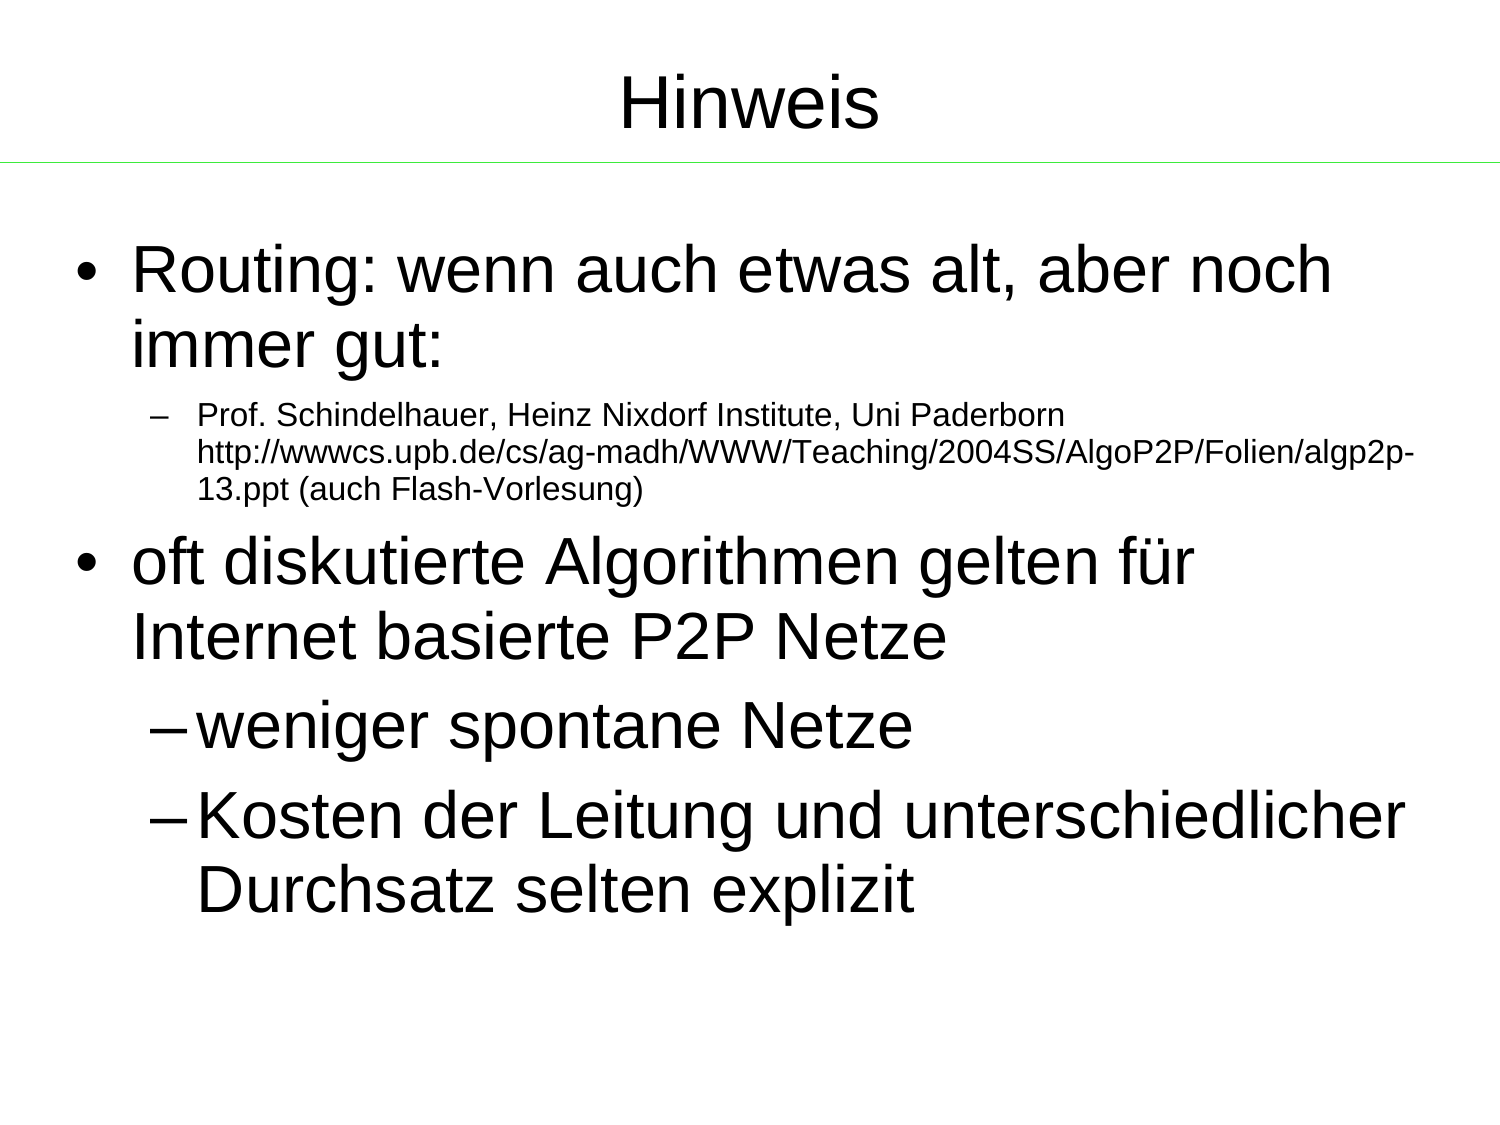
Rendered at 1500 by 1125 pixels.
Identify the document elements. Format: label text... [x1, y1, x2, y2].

list Routing: wenn auch etwas alt, aber noch immer gut: Prof. Schindelhauer, Heinz Nixdorf Institute, Uni Paderborn http://wwwcs.upb.de/cs/ag-madh/WWW/Teaching/2004SS/AlgoP2P/Folien/algp2p-13.ppt (auch Flash-Vorlesung) oft diskutierte Algorithmen gelten für Internet basierte P2P Netze weniger spontane Netze Kosten der Leitung und unterschiedlicher Durchsatz selten explizit [75, 232, 1426, 986]
title Hinweis [75, 57, 1426, 148]
